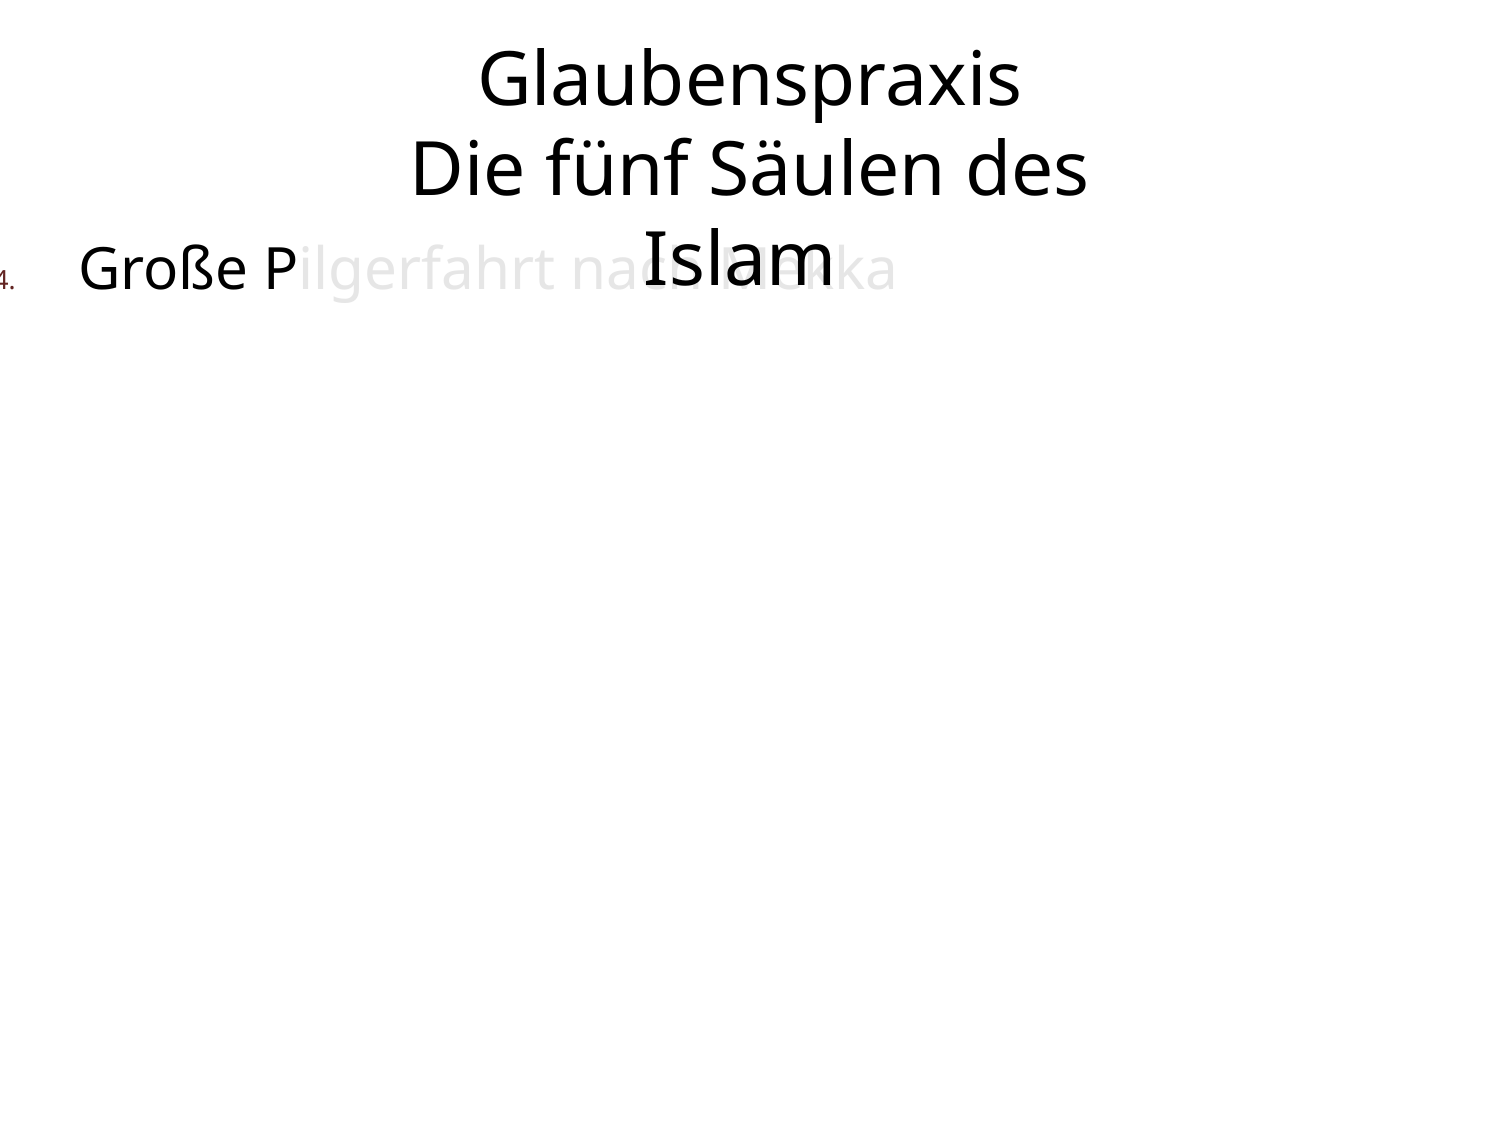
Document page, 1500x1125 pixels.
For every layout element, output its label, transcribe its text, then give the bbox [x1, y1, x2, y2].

text_box Große Pilgerfahrt nach Mekka [0, 219, 935, 314]
title Glaubenspraxis Die fünf Säulen des Islam [301, 23, 1199, 226]
